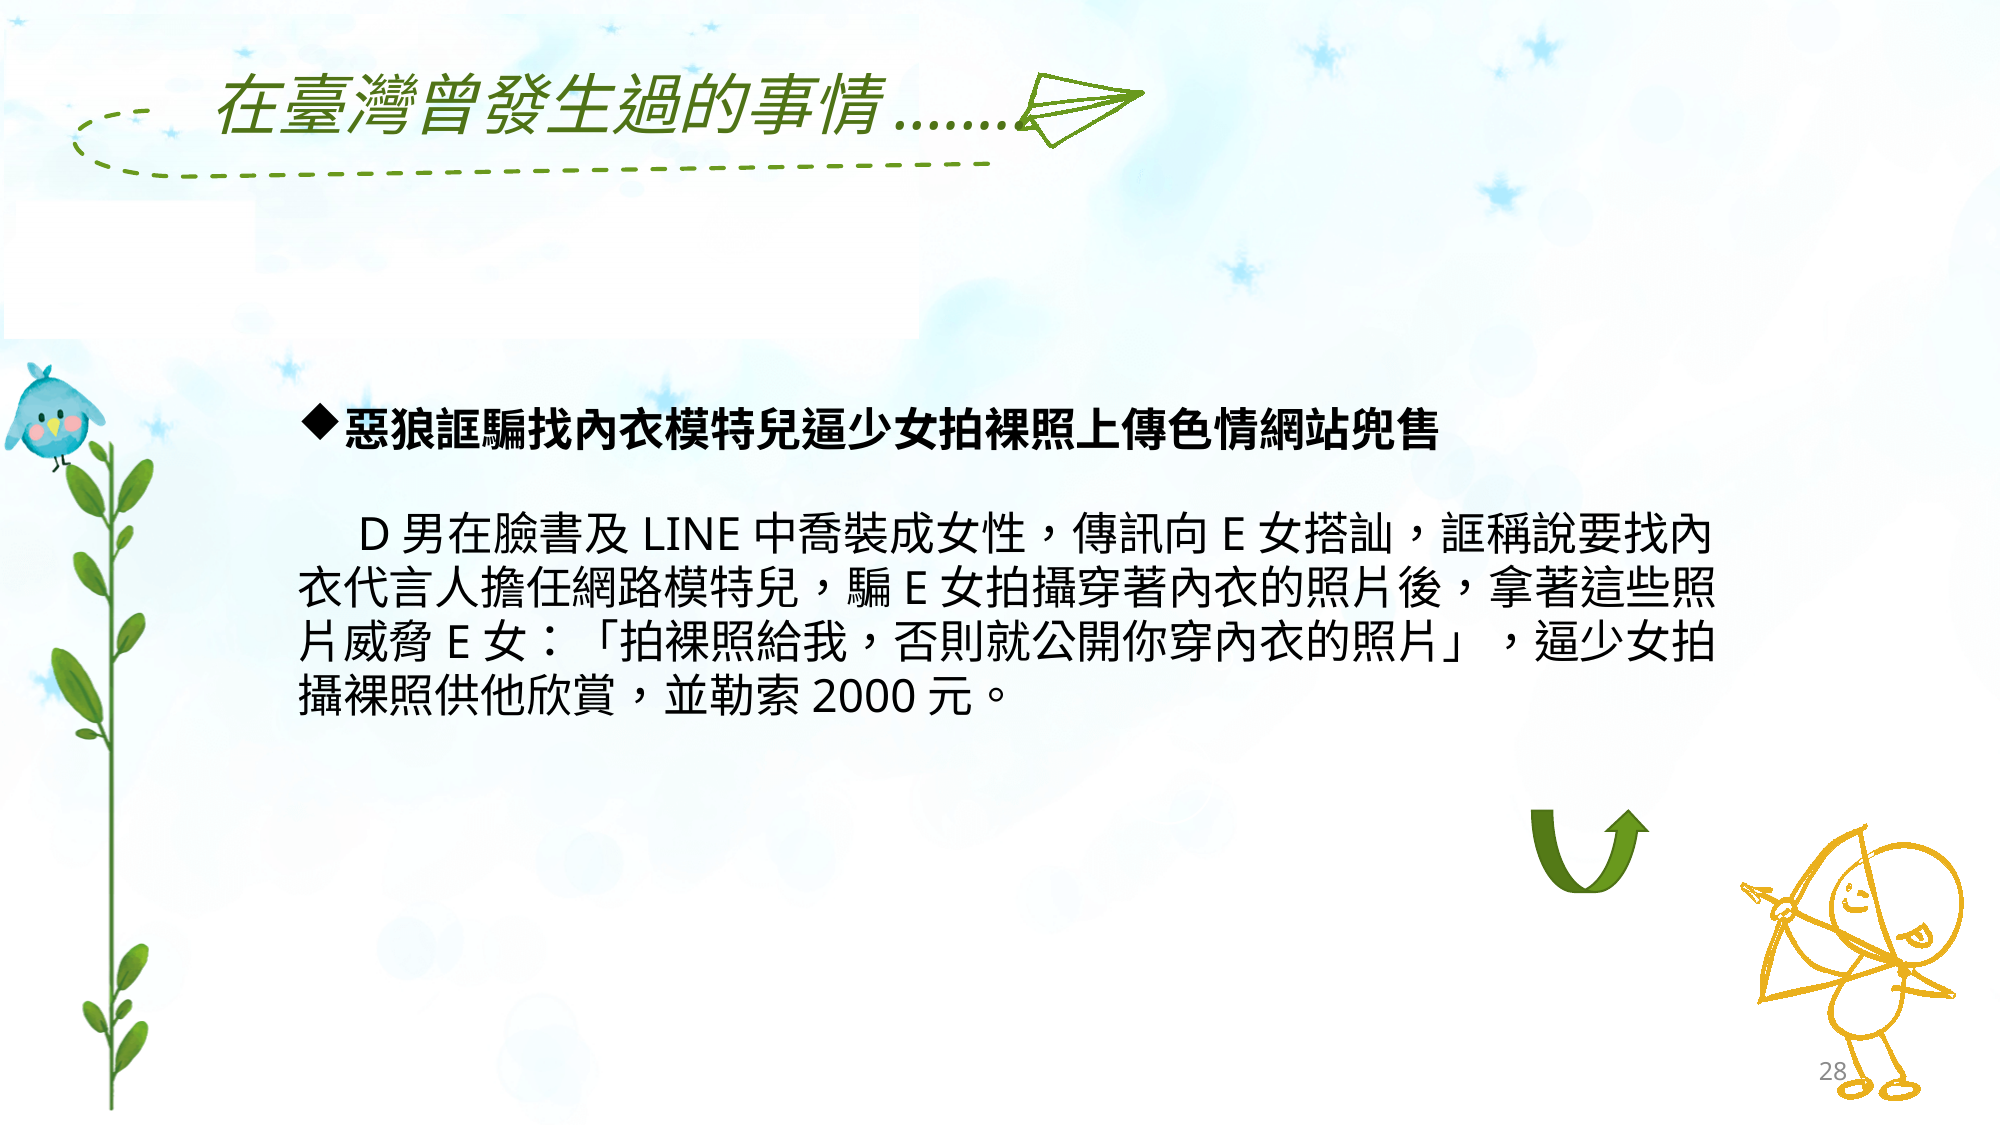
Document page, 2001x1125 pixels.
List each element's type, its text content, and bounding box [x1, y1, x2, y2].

text_box [1740, 823, 1964, 1101]
text_box [1863, 1071, 1874, 1097]
picture [4, 14, 919, 339]
text_box 在臺灣曾發生過的事情........ [196, 55, 1046, 151]
picture [0, 0, 165, 1125]
text_box [1046, 73, 1145, 149]
slide_number <編號> [1412, 1042, 1863, 1103]
text_box [1532, 810, 1648, 893]
text_box 惡狼誆騙找內衣模特兒逼少女拍裸照上傳色情網站兜售 D男在臉書及LINE中喬裝成女性，傳訊向E女搭訕，誆稱說要找內衣代言人擔任網路模特兒，騙E女拍攝穿著內衣的照片後，拿著這些照片威脅E女：「拍裸照給我，否則就公開你穿內衣的照片」，逼少女拍攝裸照供他欣賞，並勒索2000元。 [282, 303, 1755, 730]
